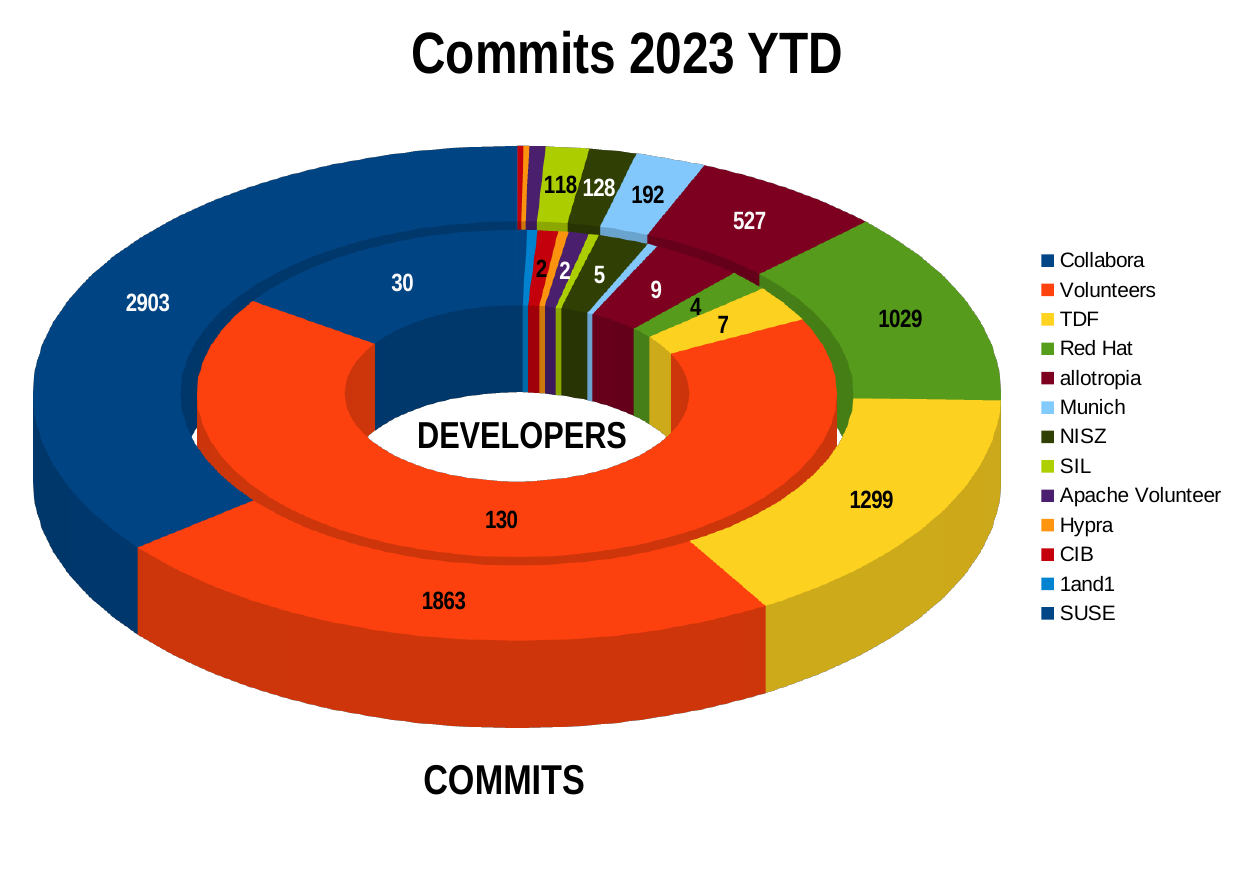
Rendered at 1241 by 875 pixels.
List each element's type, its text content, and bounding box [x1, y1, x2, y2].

text_box COMMITS [408, 748, 600, 811]
text_box DEVELOPERS [402, 406, 643, 465]
chart [0, 0, 1241, 874]
text_box Commits 2023 YTD [396, 11, 859, 94]
